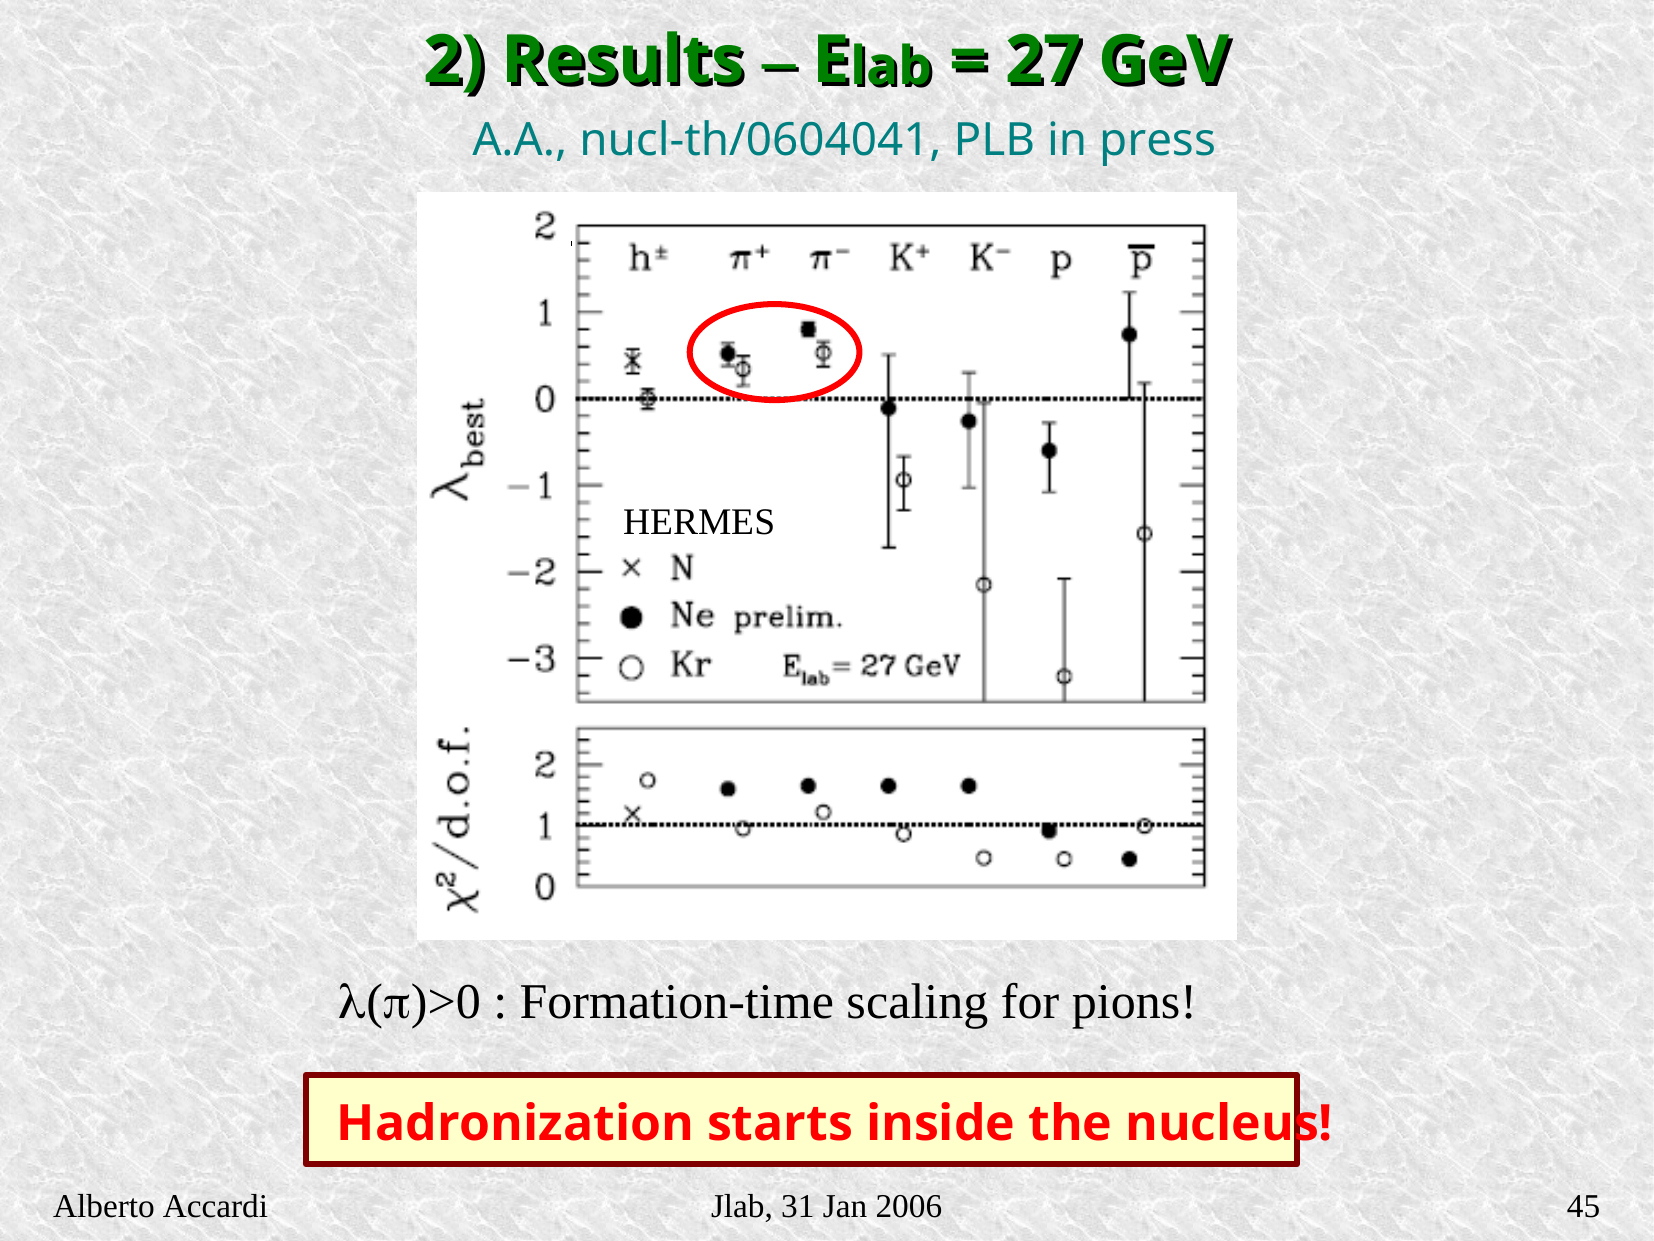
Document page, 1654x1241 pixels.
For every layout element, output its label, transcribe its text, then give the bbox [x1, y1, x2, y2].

text_box Hadronization starts inside the nucleus! [322, 1079, 1281, 1155]
text_box [305, 1074, 1297, 1165]
text_box l(p)>0 : Formation-time scaling for pions! [324, 967, 1279, 1048]
text_box 2) Results – Elab = 27 GeV [29, 0, 1625, 135]
picture [0, 0, 1654, 1241]
text_box A.A., nucl-th/0604041, PLB in press [457, 98, 1232, 170]
text_box HERMES [608, 494, 791, 562]
